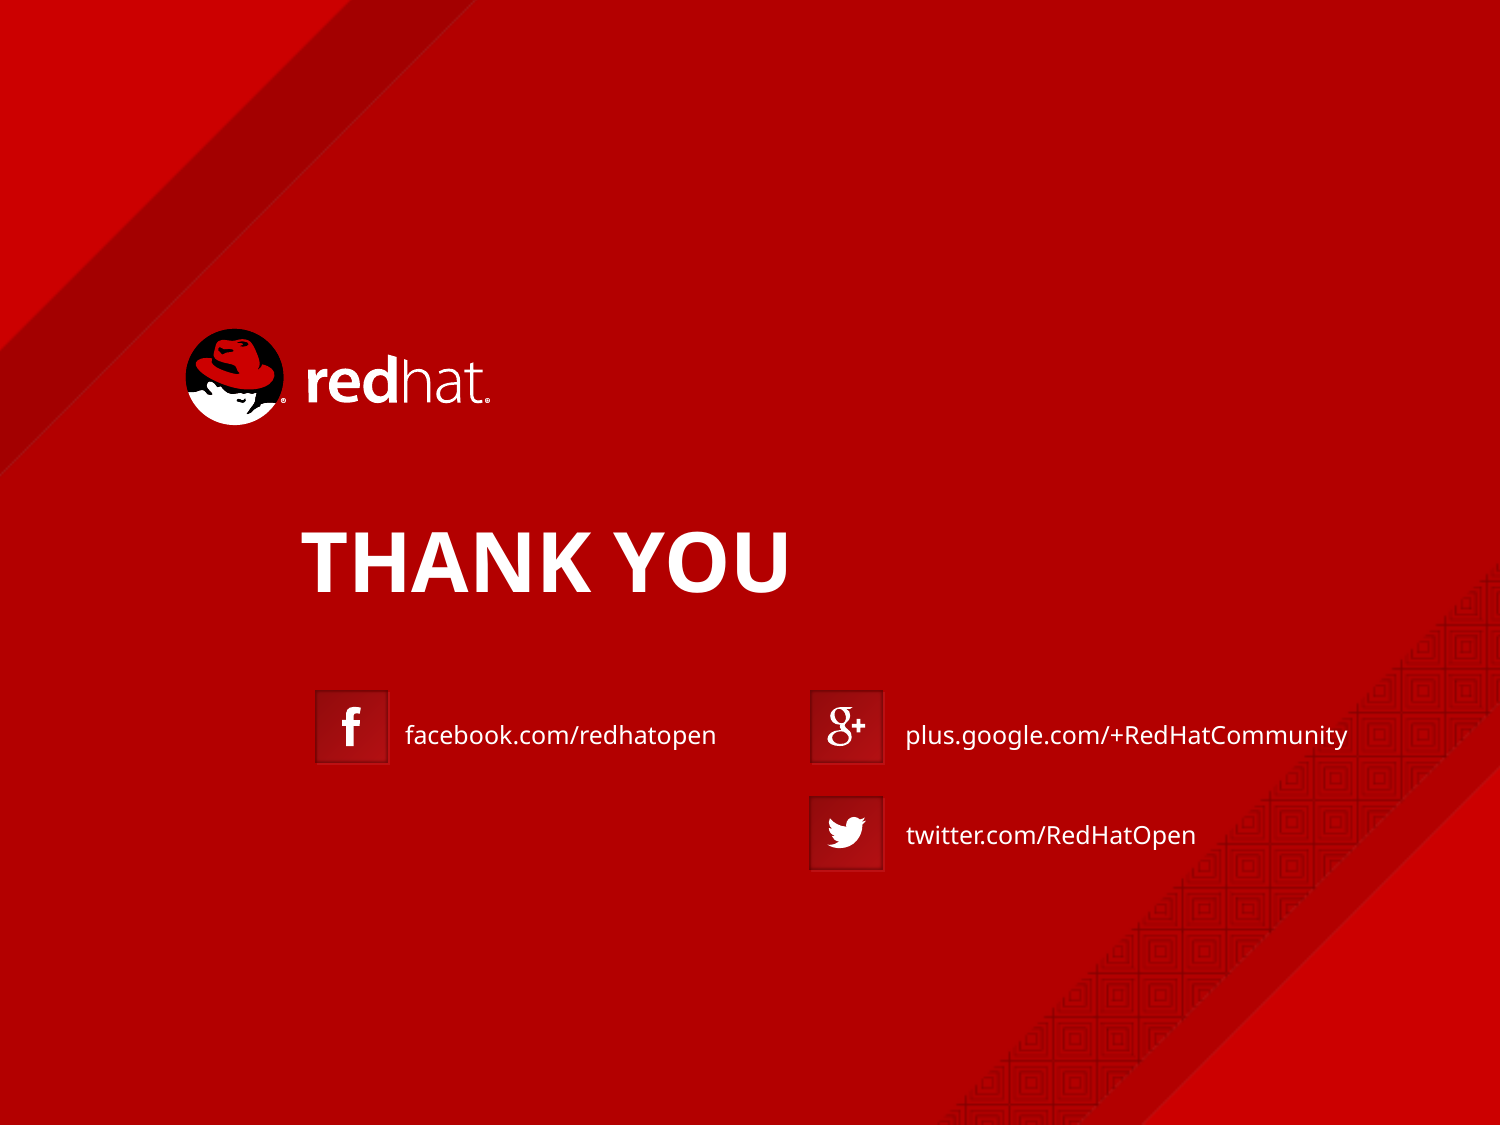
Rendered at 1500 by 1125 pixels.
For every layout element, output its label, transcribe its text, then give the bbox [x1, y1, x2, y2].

text_box facebook.com/redhatopen [405, 717, 707, 750]
text_box twitter.com/RedHatOpen [906, 817, 1196, 850]
picture [0, 0, 1500, 1125]
title THANK YOU [300, 503, 1291, 716]
text_box plus.google.com/+RedHatCommunity [905, 717, 1332, 750]
